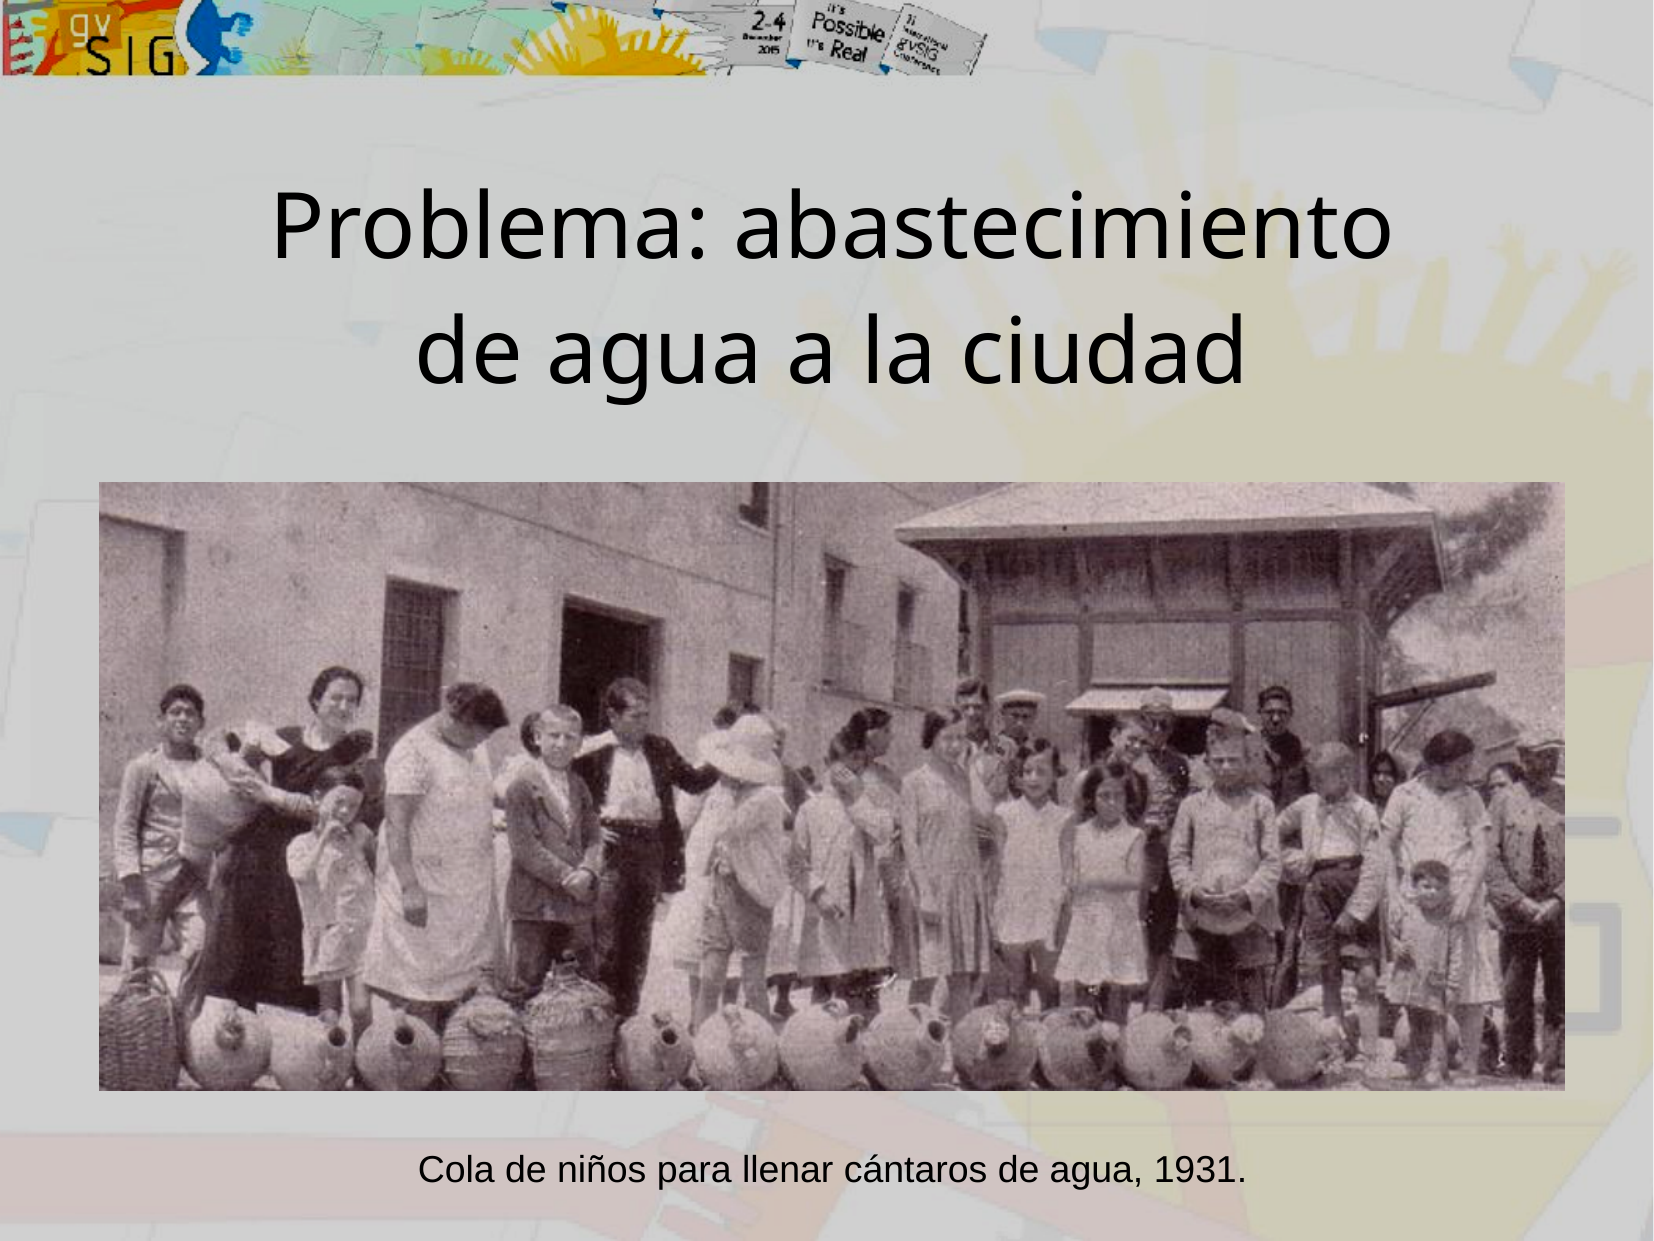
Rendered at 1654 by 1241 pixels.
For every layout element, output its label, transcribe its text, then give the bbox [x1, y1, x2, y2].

title Problema: abastecimiento de agua a la ciudad [88, 157, 1577, 414]
picture [0, 0, 1654, 1241]
